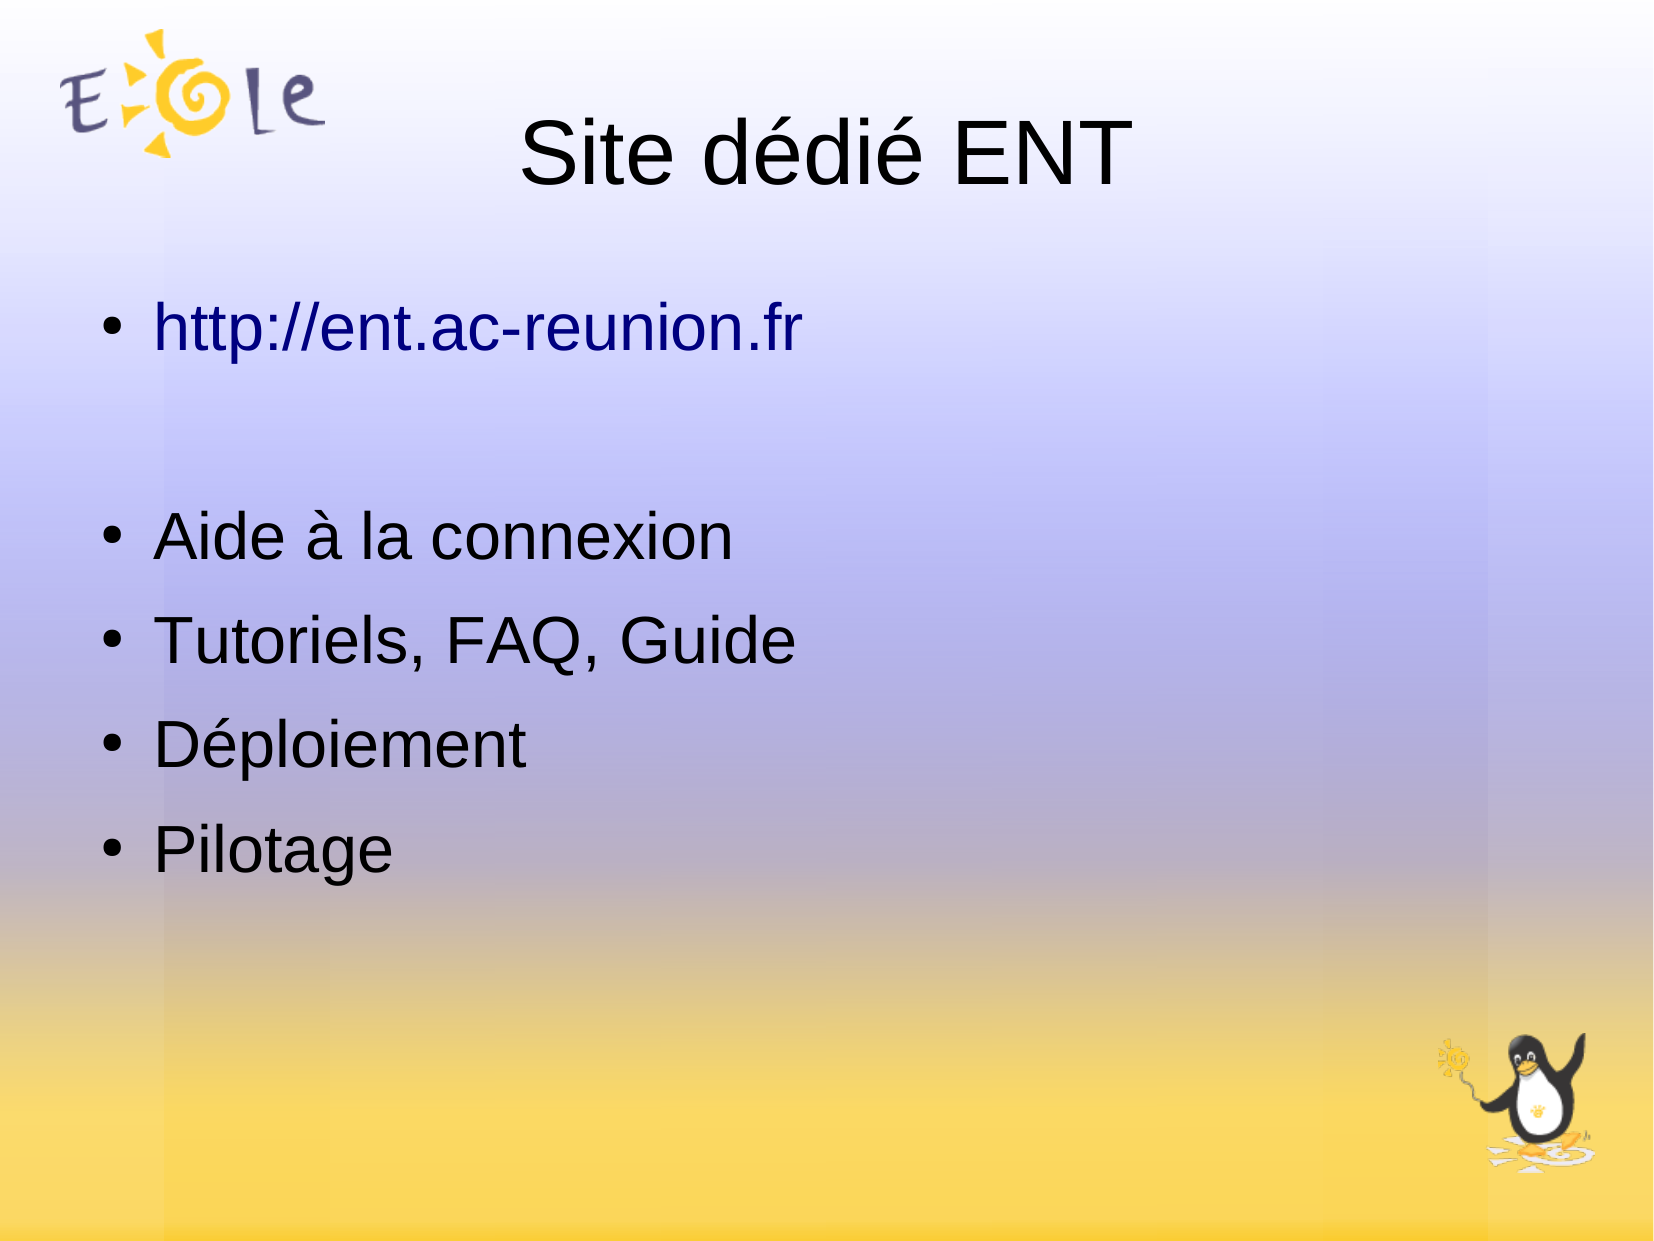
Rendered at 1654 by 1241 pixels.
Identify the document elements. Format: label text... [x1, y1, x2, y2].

title Site dédié ENT [82, 49, 1571, 257]
picture [0, 0, 1654, 1241]
list http://ent.ac-reunion.fr Aide à la connexion Tutoriels, FAQ, Guide Déploiement Pilotage [82, 290, 1571, 1109]
